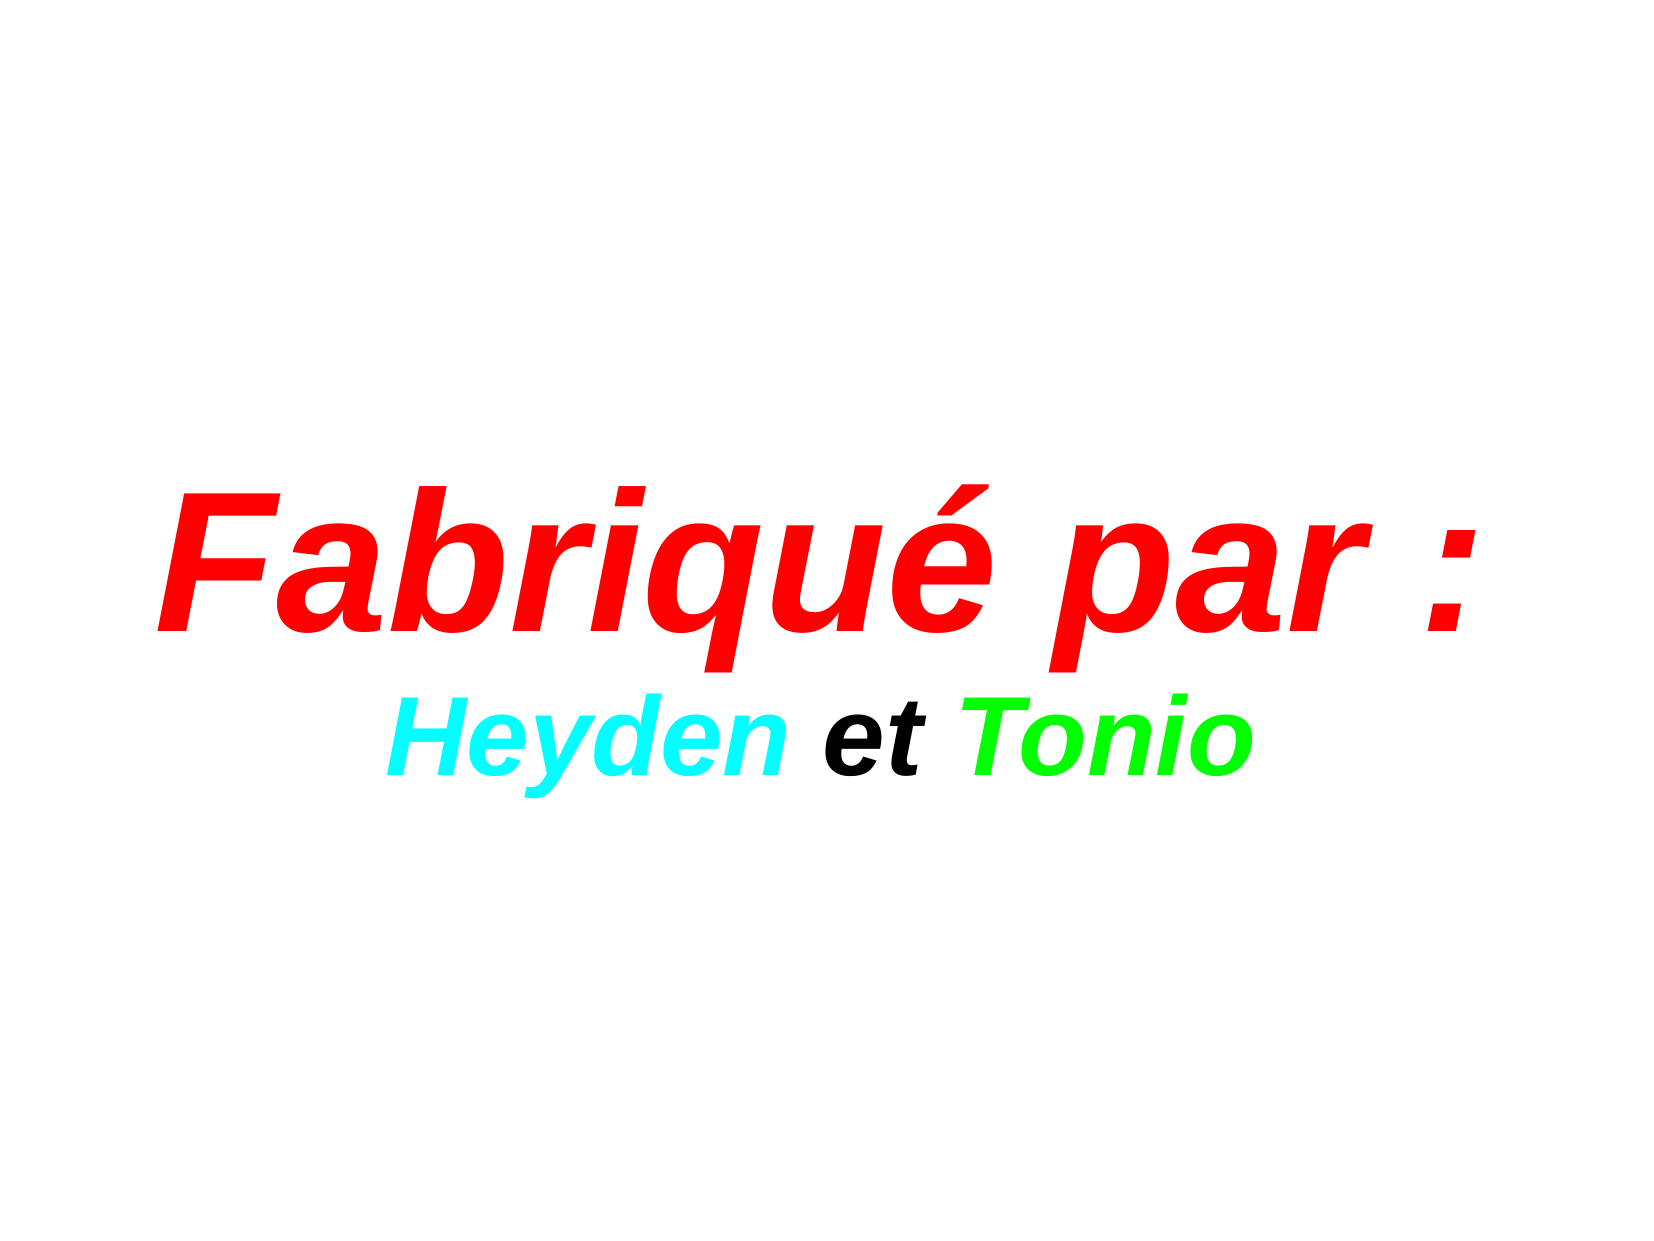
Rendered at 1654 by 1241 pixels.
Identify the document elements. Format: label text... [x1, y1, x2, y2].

title Fabriqué par : Heyden et Tonio [76, 59, 1565, 1191]
